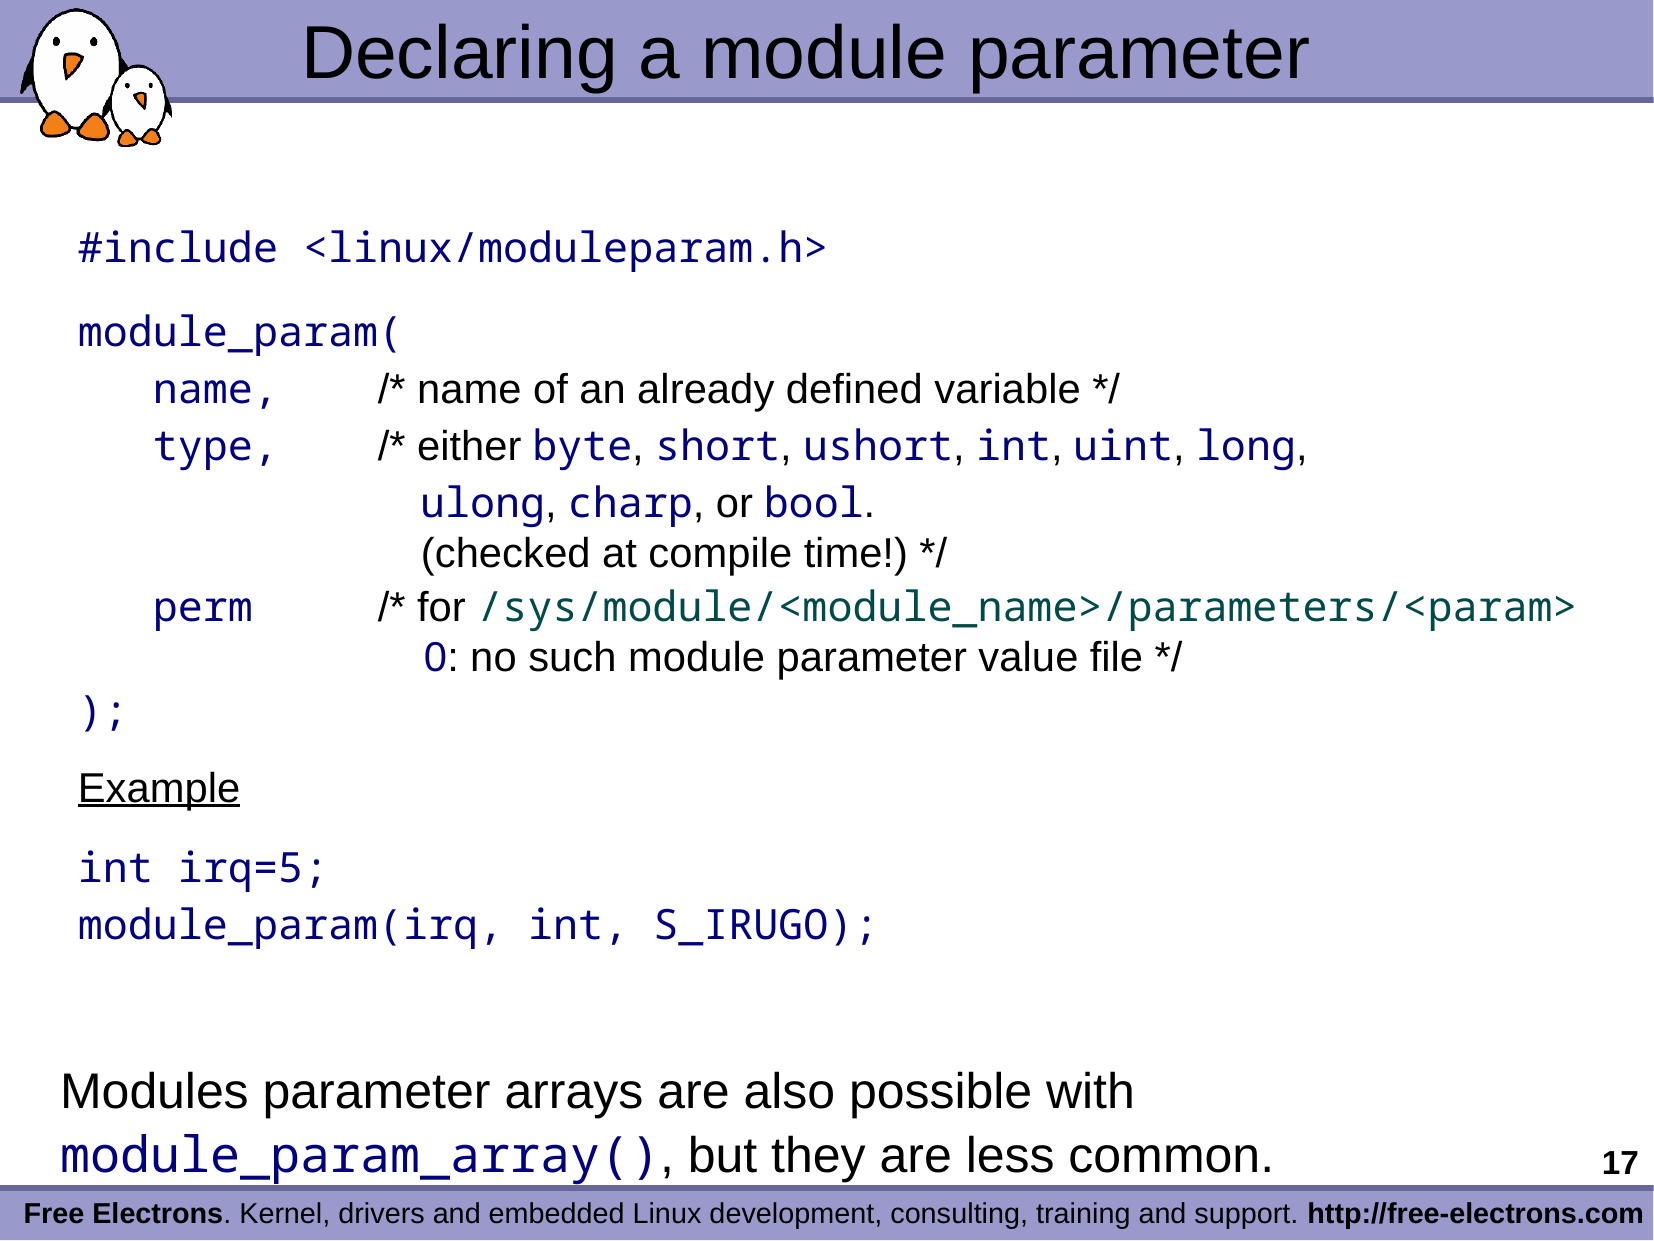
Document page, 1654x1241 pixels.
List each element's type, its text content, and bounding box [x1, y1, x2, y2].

picture [20, 8, 172, 147]
title Declaring a module parameter [60, 0, 1551, 105]
list #include <linux/moduleparam.h> module_param( name, /* name of an already defined variable */ type, /* either byte, short, ushort, int, uint, long, ulong, charp, or bool. (checked at compile time!) */ perm /* for /sys/module/<module_name>/parameters/<param> 0: no such module parameter value file */ ); Example int irq=5; module_param(irq, int, S_IRUGO); Modules parameter arrays are also possible with module_param_array(), but they are less common. [59, 217, 1593, 1137]
